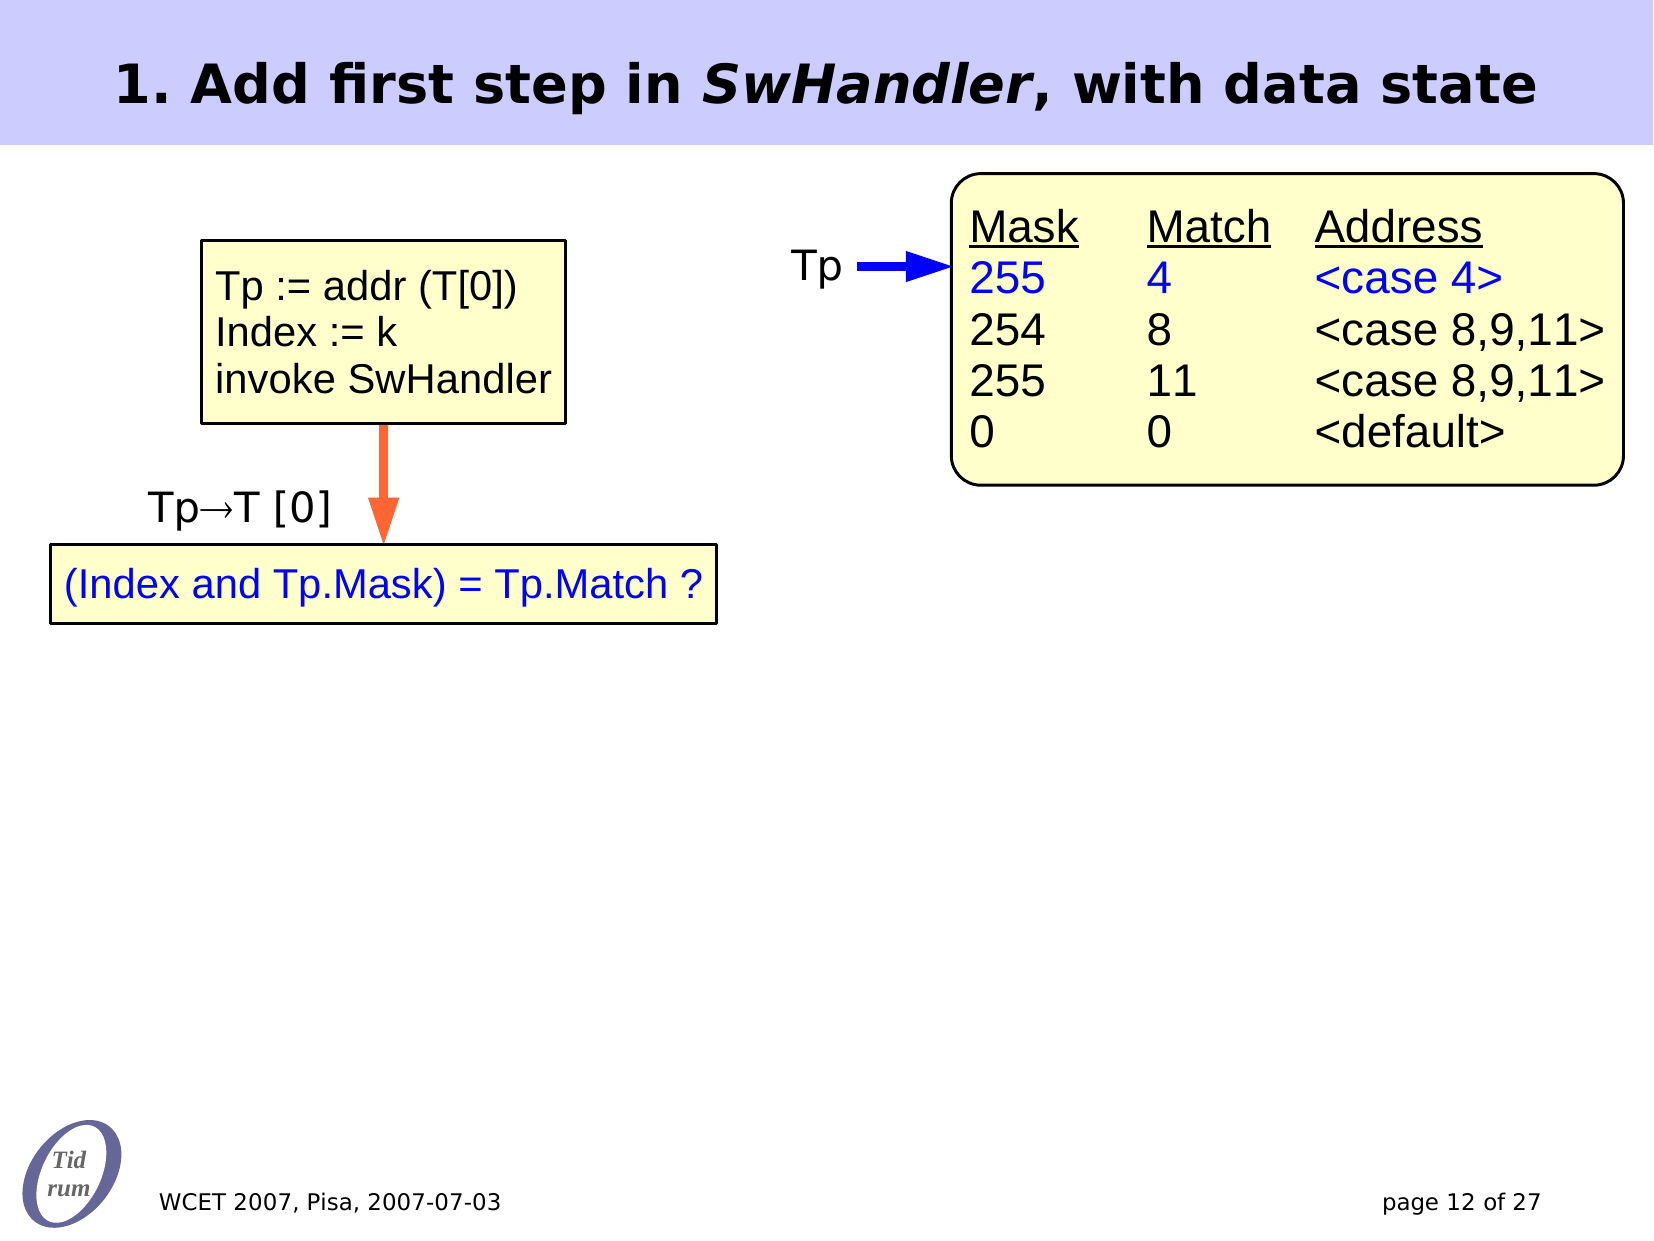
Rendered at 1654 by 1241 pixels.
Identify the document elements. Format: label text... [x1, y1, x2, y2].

text_box Tp := addr (T[0]) Index := k invoke SwHandler [201, 240, 566, 424]
text_box (Index and Tp.Mask) = Tp.Match ? [50, 544, 717, 624]
text_box TpT [0] [148, 484, 340, 539]
text_box Mask Match Address 255 4 <case 4> 254 8 <case 8,9,11> 255 11 <case 8,9,11> 0 0 <default> [951, 173, 1624, 486]
title 1. Add first step in SwHandler, with data state [82, 43, 1570, 126]
text_box Tp [791, 241, 844, 291]
